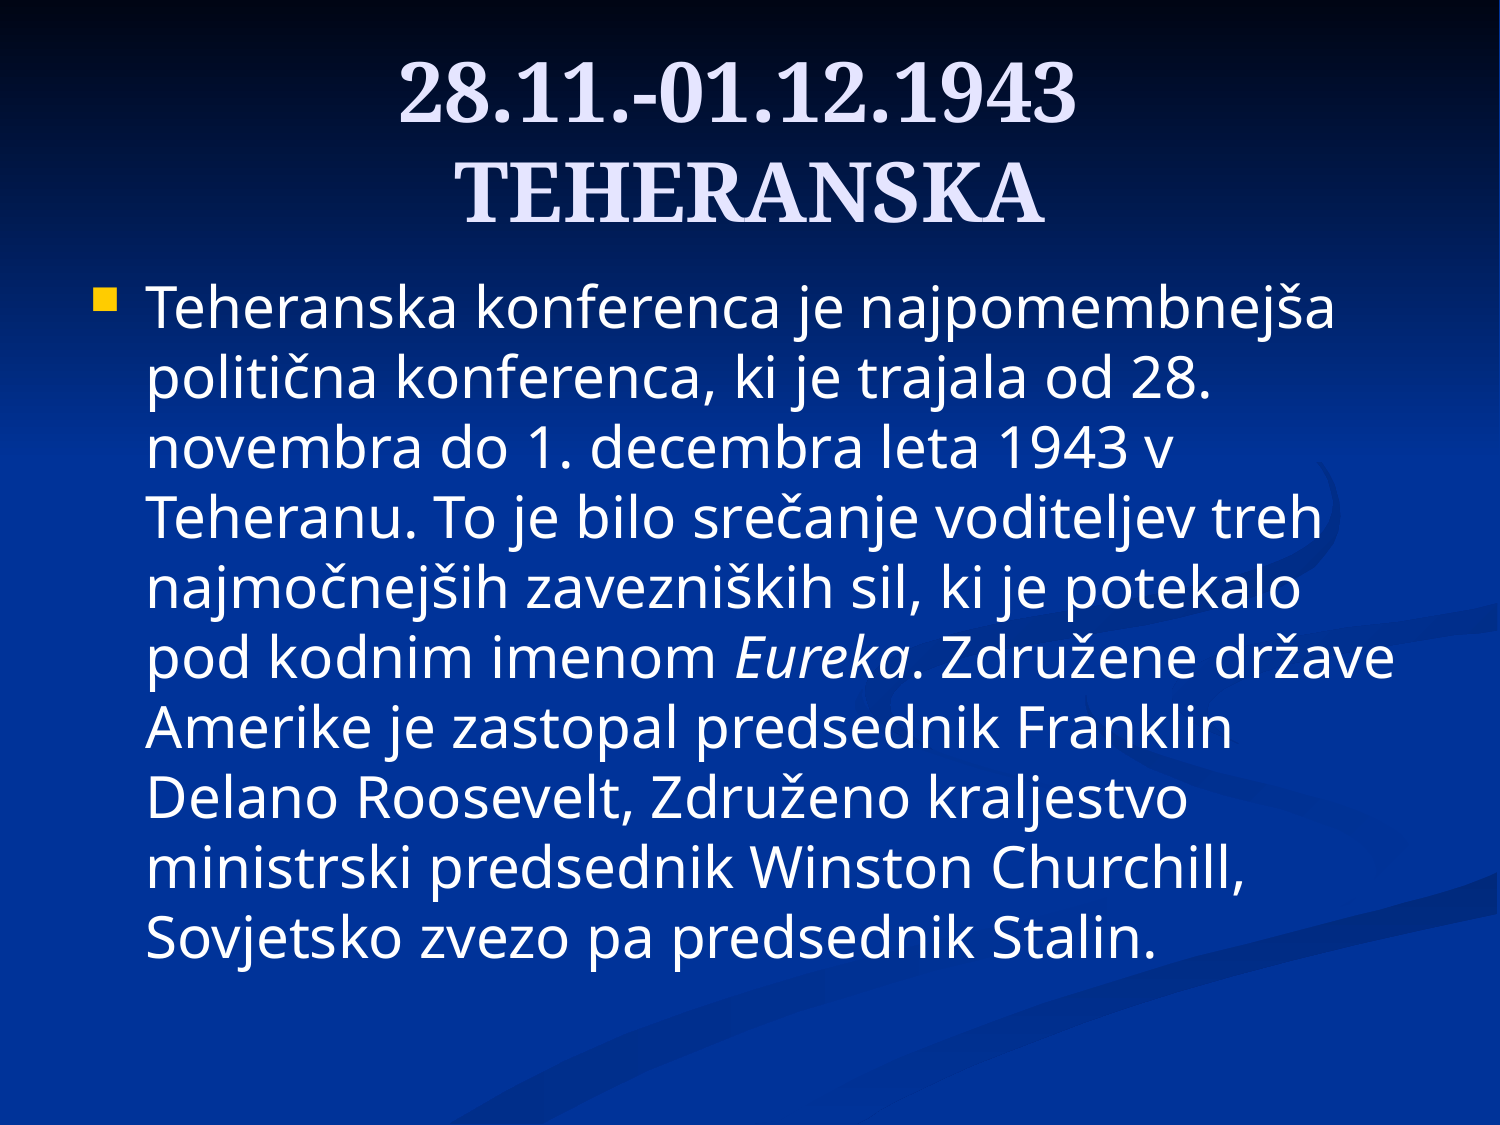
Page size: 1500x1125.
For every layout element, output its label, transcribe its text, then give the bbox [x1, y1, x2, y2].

title 28.11.-01.12.1943 TEHERANSKA [75, 31, 1425, 247]
list Teheranska konferenca je najpomembnejša politična konferenca, ki je trajala od 28. novembra do 1. decembra leta 1943 v Teheranu. To je bilo srečanje voditeljev treh najmočnejših zavezniških sil, ki je potekalo pod kodnim imenom Eureka. Združene države Amerike je zastopal predsednik Franklin Delano Roosevelt, Združeno kraljestvo ministrski predsednik Winston Churchill, Sovjetsko zvezo pa predsednik Stalin. [75, 262, 1425, 1048]
